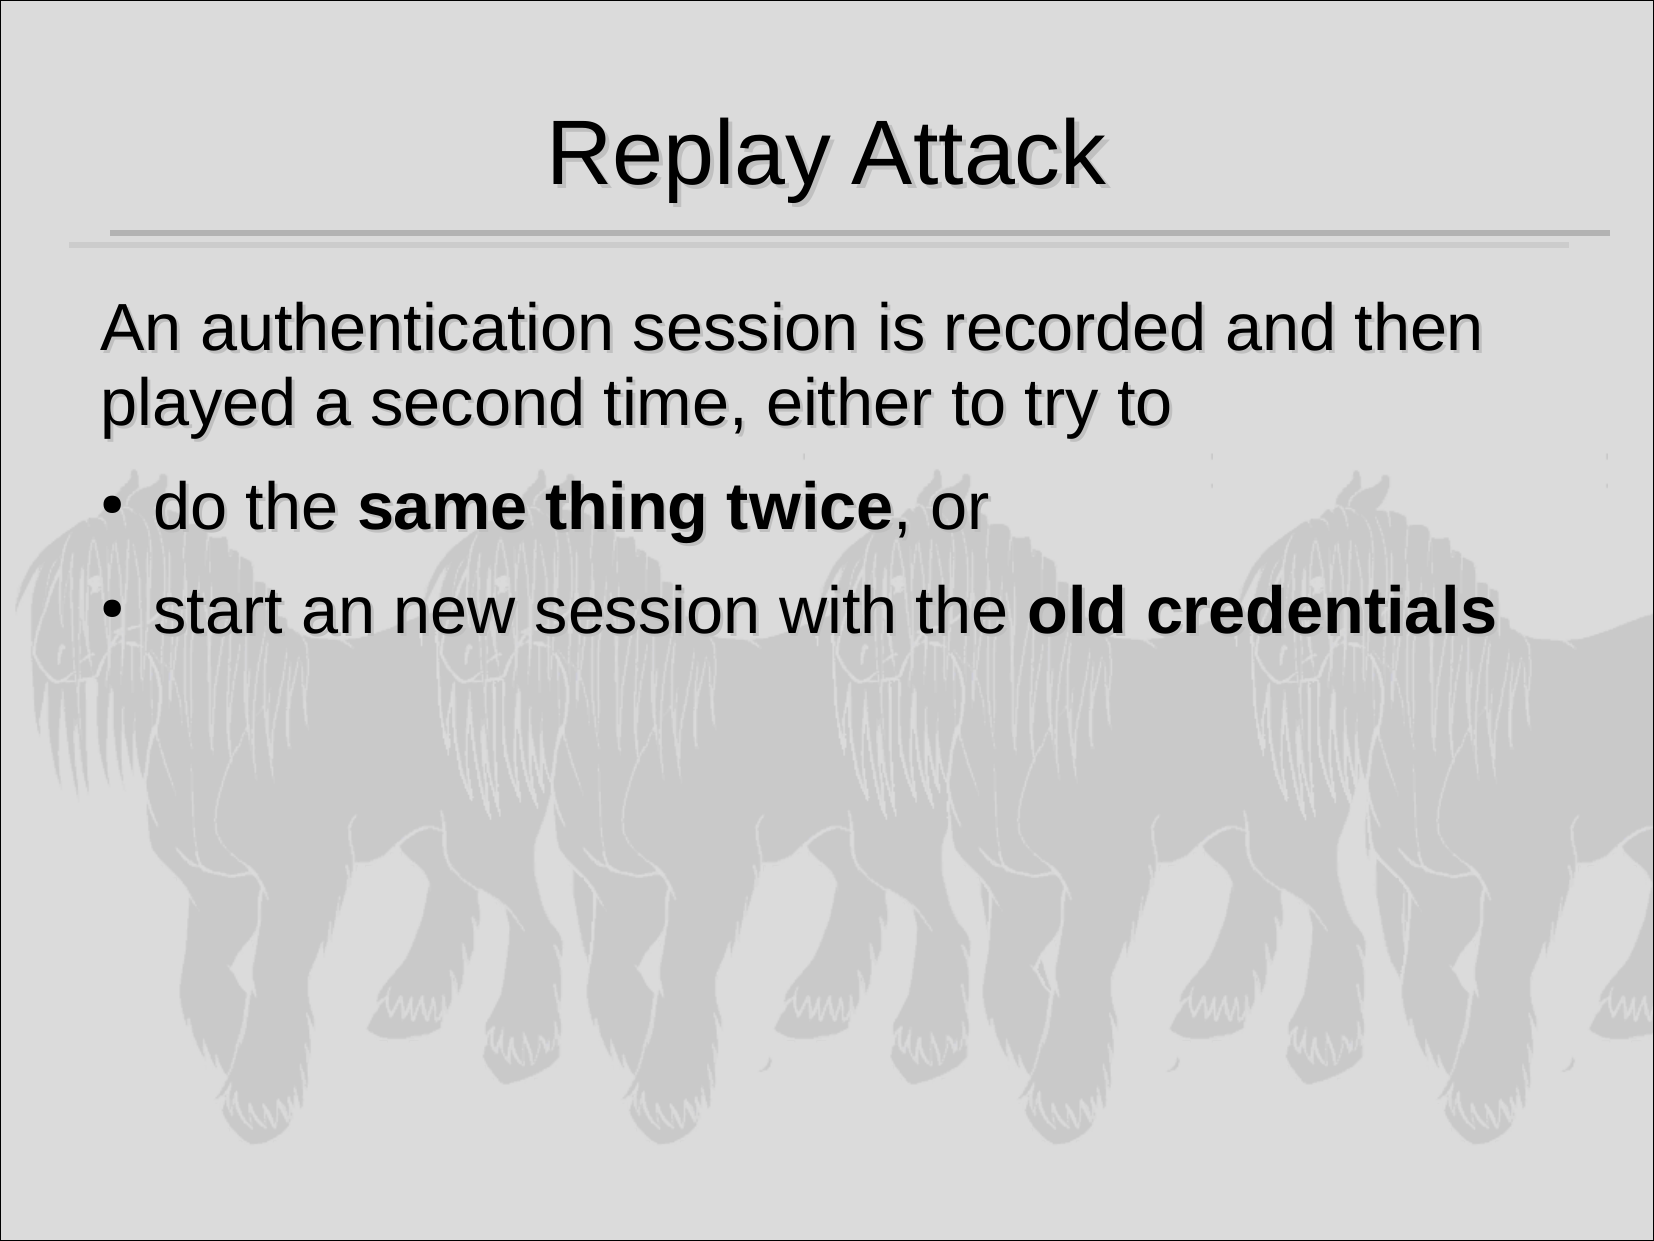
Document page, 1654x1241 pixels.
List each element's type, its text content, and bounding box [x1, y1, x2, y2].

title Replay Attack [82, 49, 1571, 257]
list An authentication session is recorded and then played a second time, either to try to do the same thing twice, or start an new session with the old credentials [82, 290, 1571, 1094]
